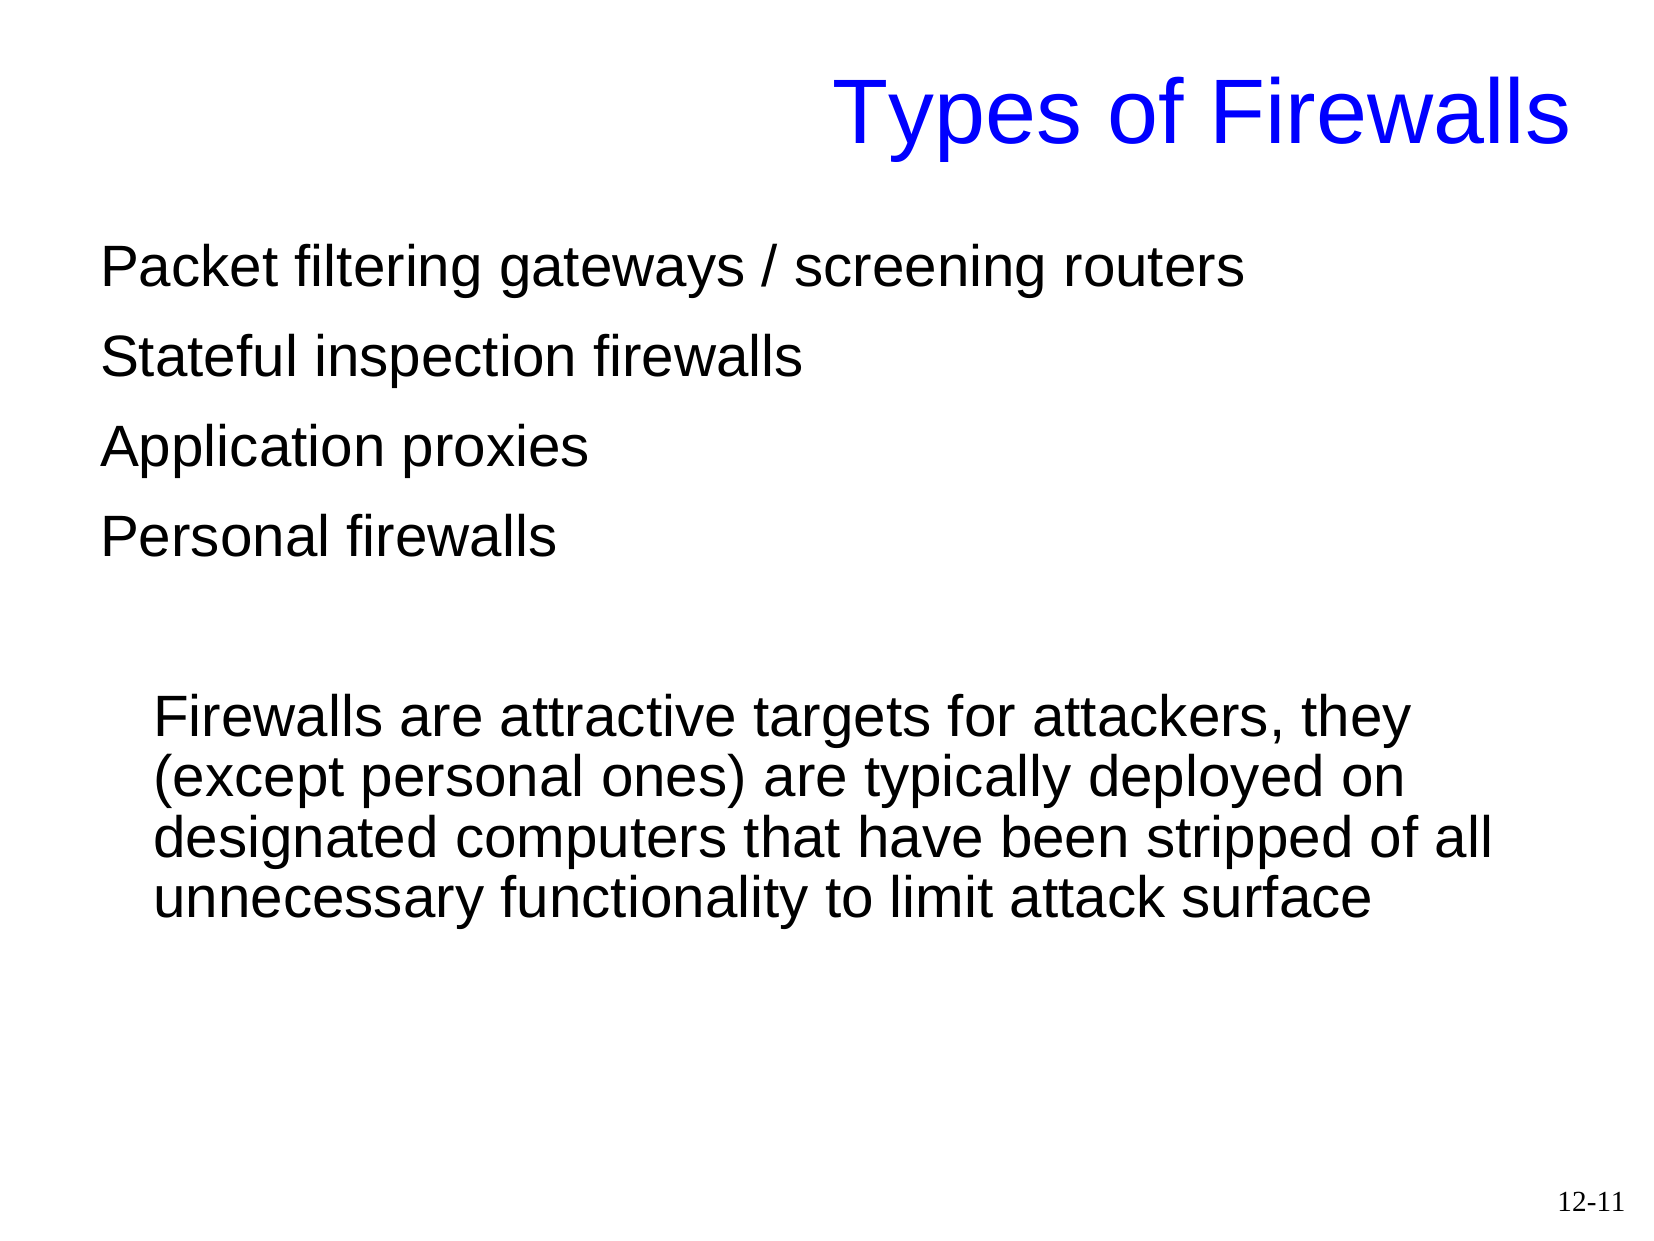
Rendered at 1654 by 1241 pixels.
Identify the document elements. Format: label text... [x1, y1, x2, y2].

list Packet filtering gateways / screening routers Stateful inspection firewalls Application proxies Personal firewalls Firewalls are attractive targets for attackers, they (except personal ones) are typically deployed on designated computers that have been stripped of all unnecessary functionality to limit attack surface [82, 237, 1571, 1170]
title Types of Firewalls [84, 11, 1573, 218]
